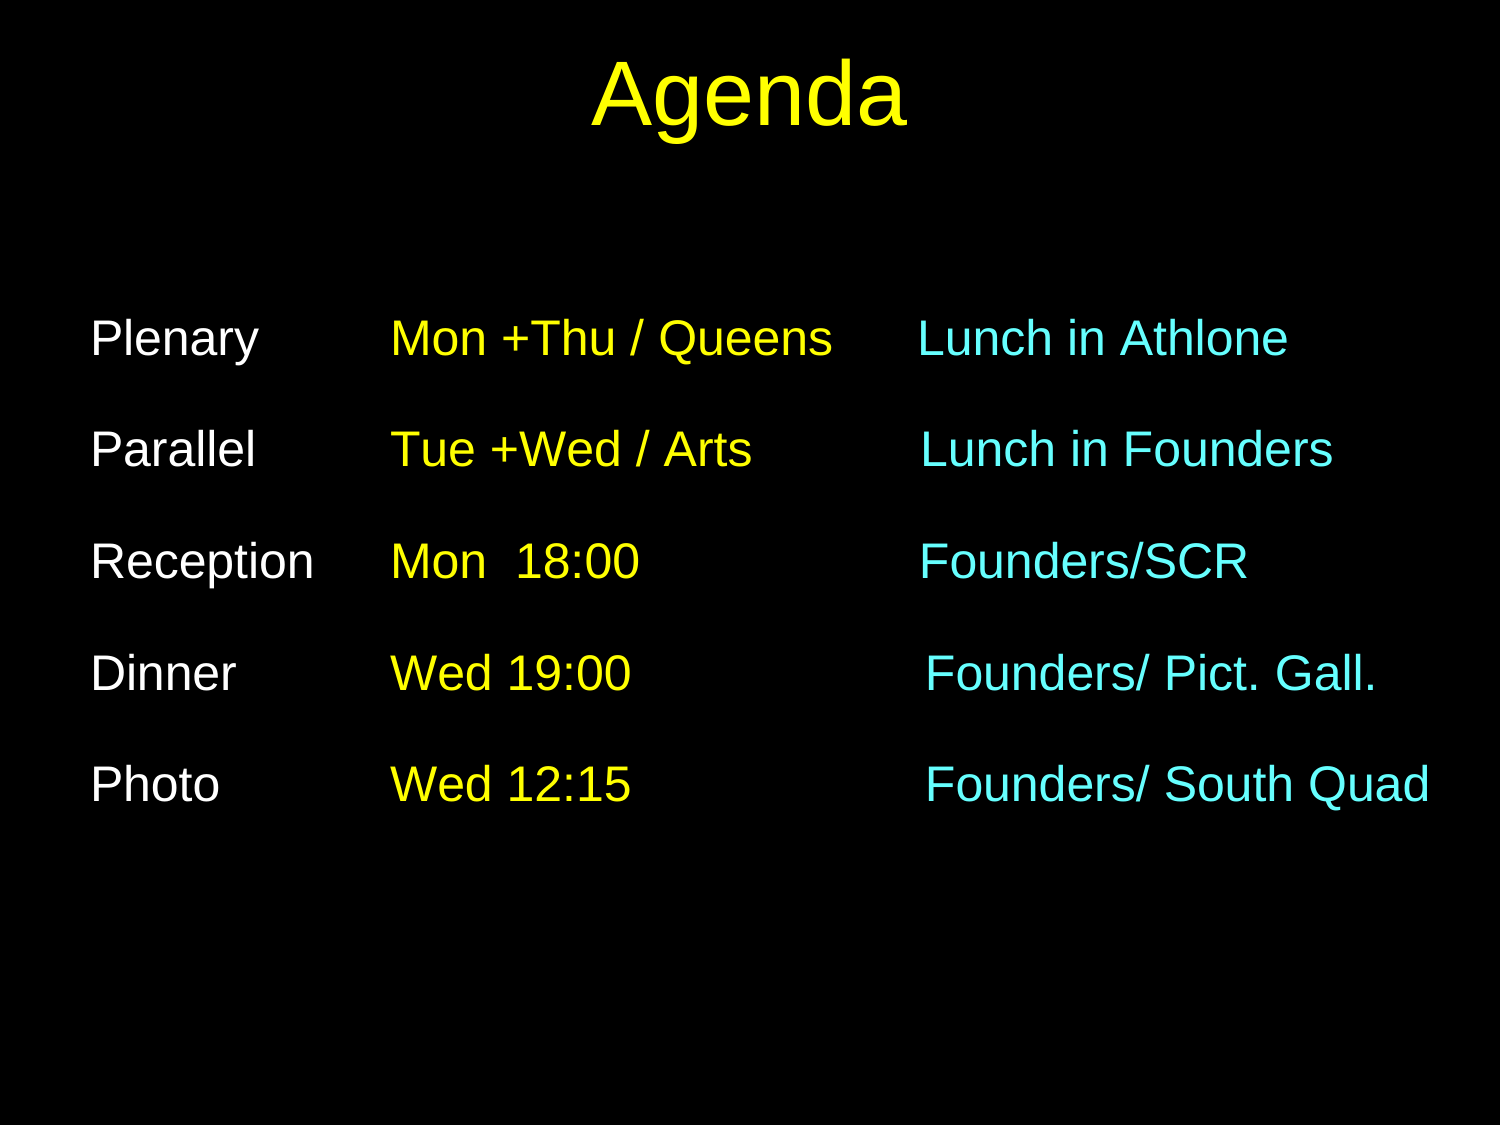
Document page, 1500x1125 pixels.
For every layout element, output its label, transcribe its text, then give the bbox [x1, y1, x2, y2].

text_box Plenary Mon +Thu / Queens Lunch in Athlone Parallel Tue +Wed / Arts Lunch in Founders Reception Mon 18:00 Founders/SCR Dinner Wed 19:00 Founders/ Pict. Gall. Photo Wed 12:15 Founders/ South Quad [75, 302, 1447, 876]
title Agenda [112, 0, 1388, 188]
